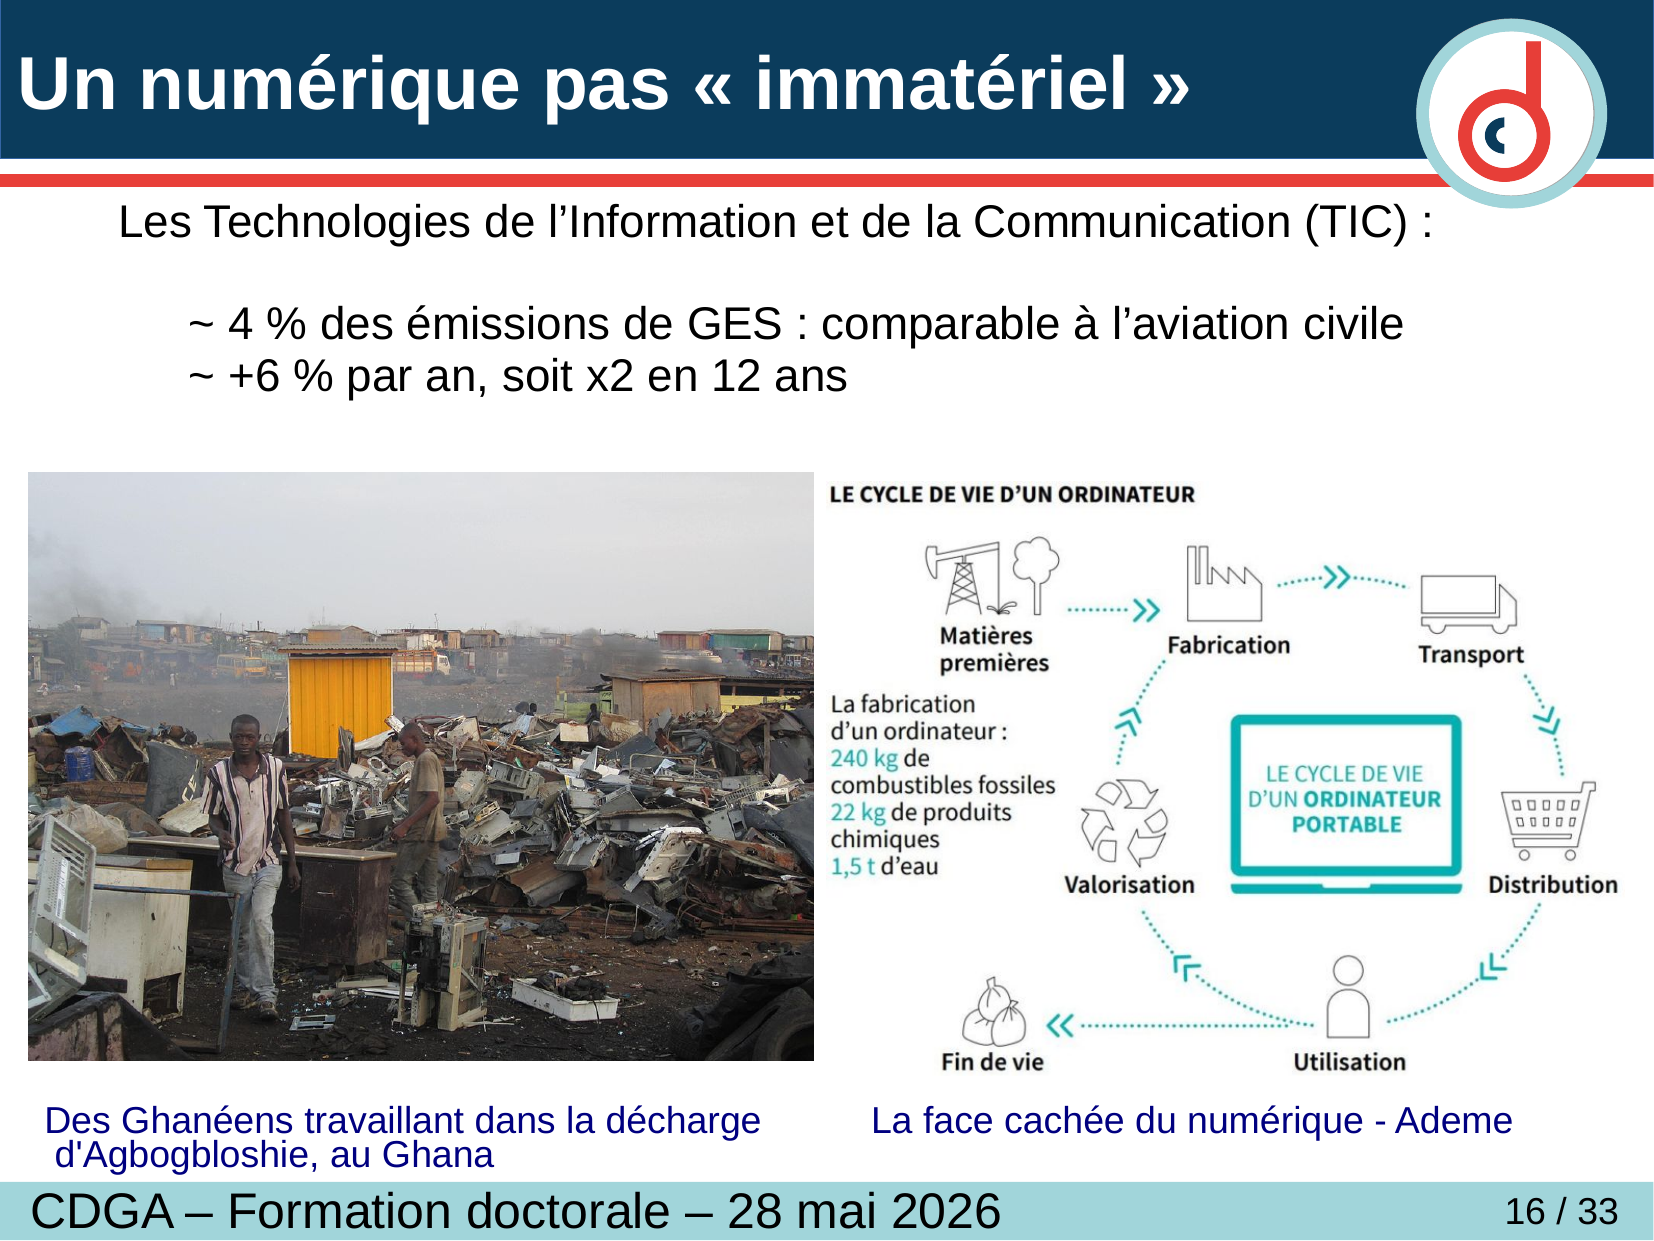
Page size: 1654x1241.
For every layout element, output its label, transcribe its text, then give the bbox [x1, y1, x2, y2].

title Un numérique pas « immatériel » [17, 11, 1412, 159]
picture [826, 481, 1625, 1076]
text_box Des Ghanéens travaillant dans la décharge d'Agbogbloshie, au Ghana [29, 1092, 784, 1182]
picture [28, 472, 814, 1062]
text_box La face cachée du numérique - Ademe [856, 1092, 1644, 1152]
subtitle Les Technologies de l’Information et de la Communication (TIC) : ~ 4 % des émissions de GES : comparable à l’aviation civile ~ +6 % par an, soit x2 en 12 ans [82, 195, 1571, 401]
